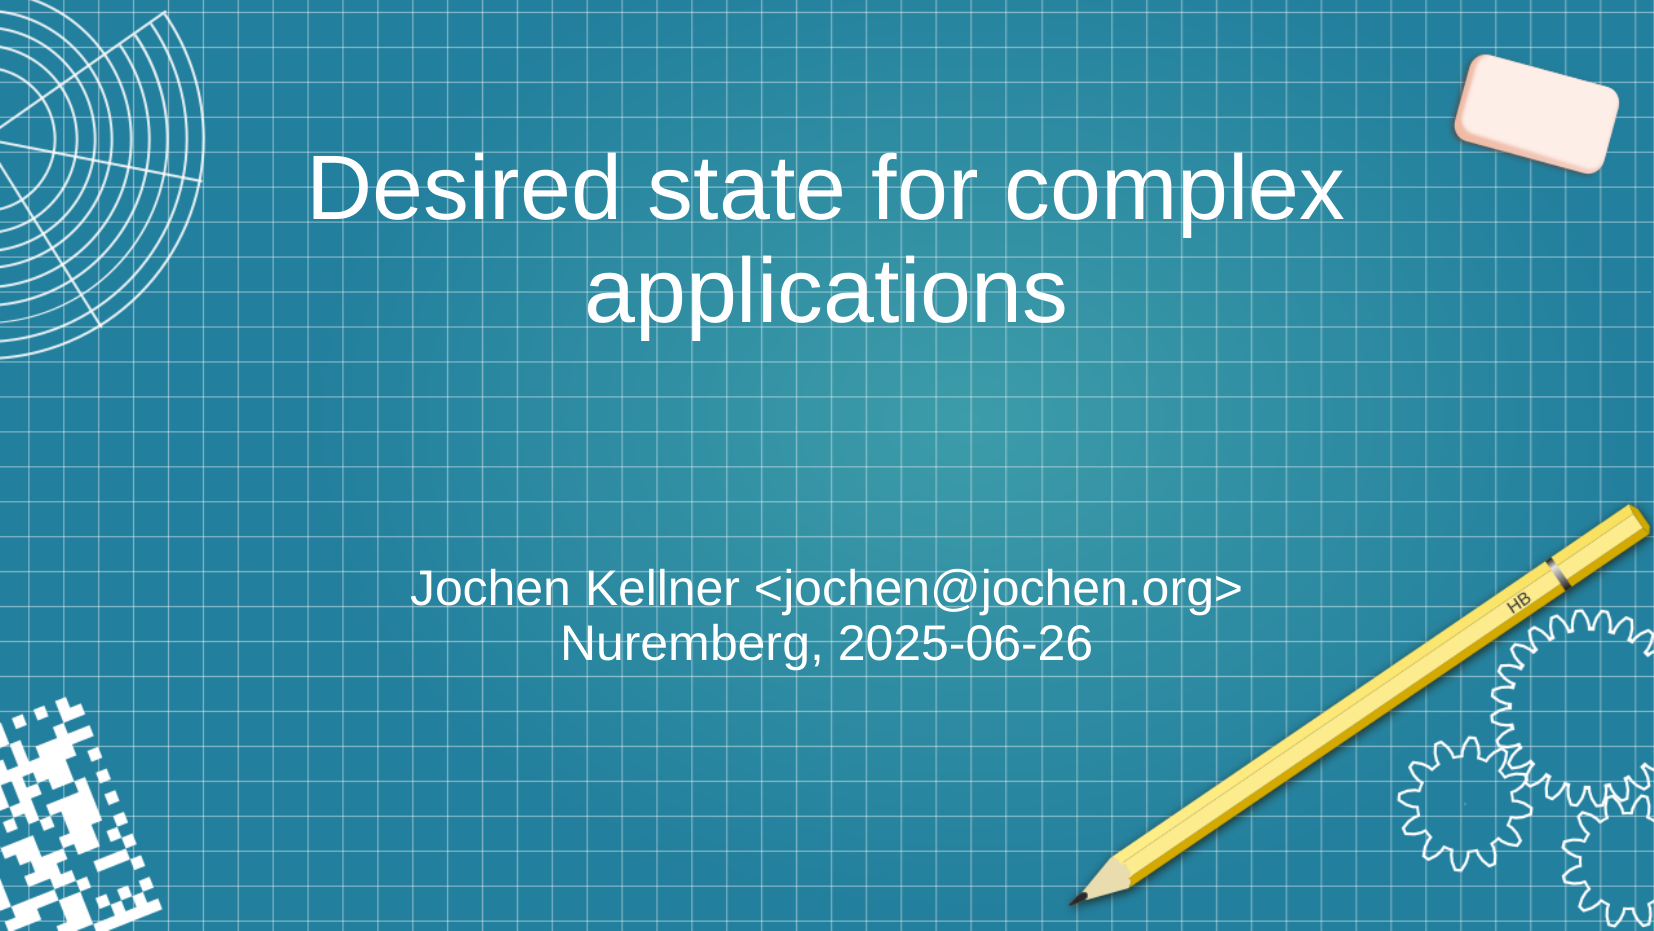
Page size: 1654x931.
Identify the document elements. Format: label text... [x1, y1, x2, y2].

subtitle Jochen Kellner <jochen@jochen.org> Nuremberg, 2025-06-26 [82, 389, 1571, 842]
title Desired state for complex applications [82, 132, 1571, 346]
picture [0, 0, 1654, 931]
